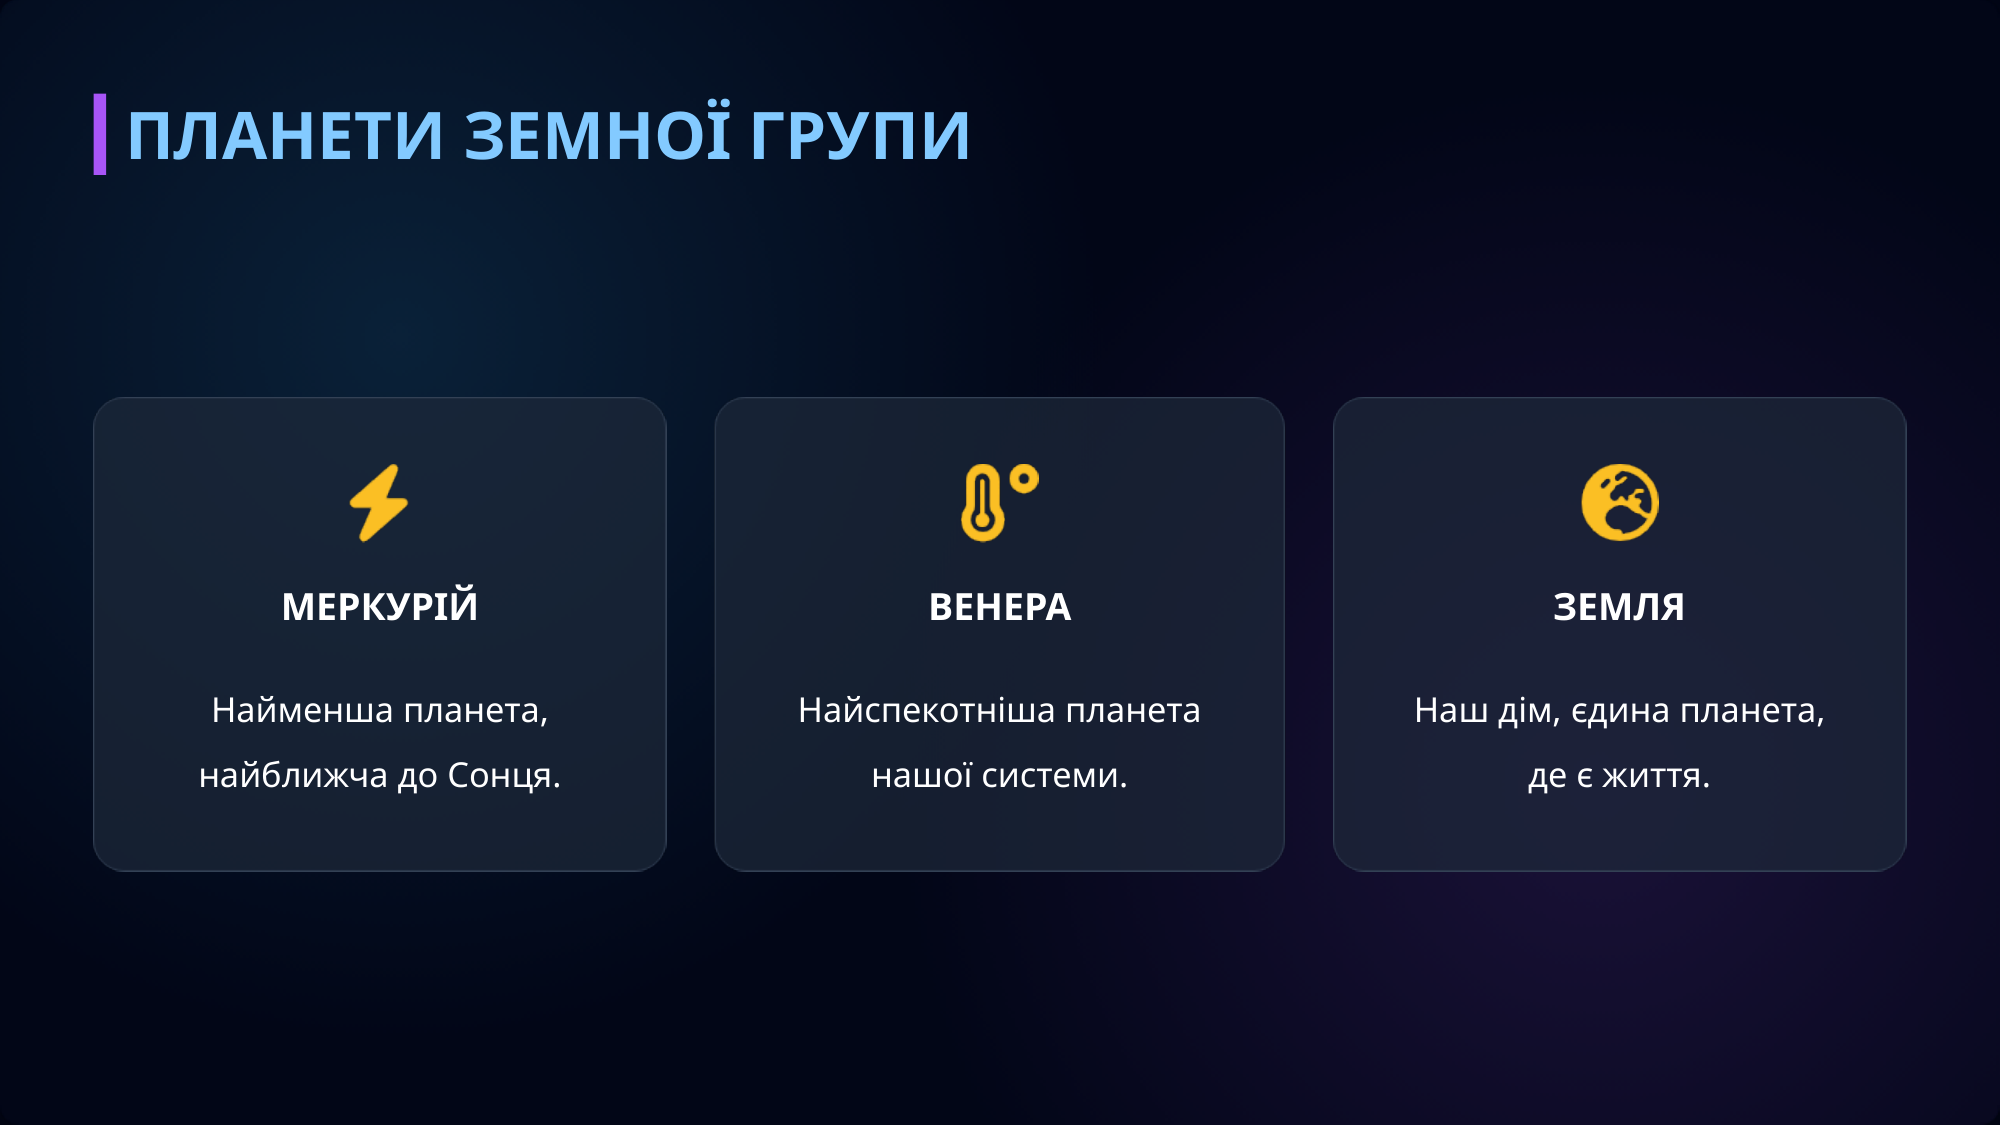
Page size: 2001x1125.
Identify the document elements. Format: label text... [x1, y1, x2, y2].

text_box Наш дім, єдина планета, де є життя. [1397, 662, 1843, 795]
text_box [93, 93, 107, 175]
text_box ВЕНЕРА [766, 583, 1234, 629]
text_box Найспекотніша планета нашої системи. [777, 662, 1223, 795]
text_box Найменша планета, найближча до Сонця. [157, 662, 603, 795]
text_box ЗЕМЛЯ [1386, 583, 1854, 629]
text_box МЕРКУРІЙ [146, 583, 614, 629]
text_box ПЛАНЕТИ ЗЕМНОЇ ГРУПИ [125, 93, 1996, 173]
picture [0, 0, 2000, 1125]
